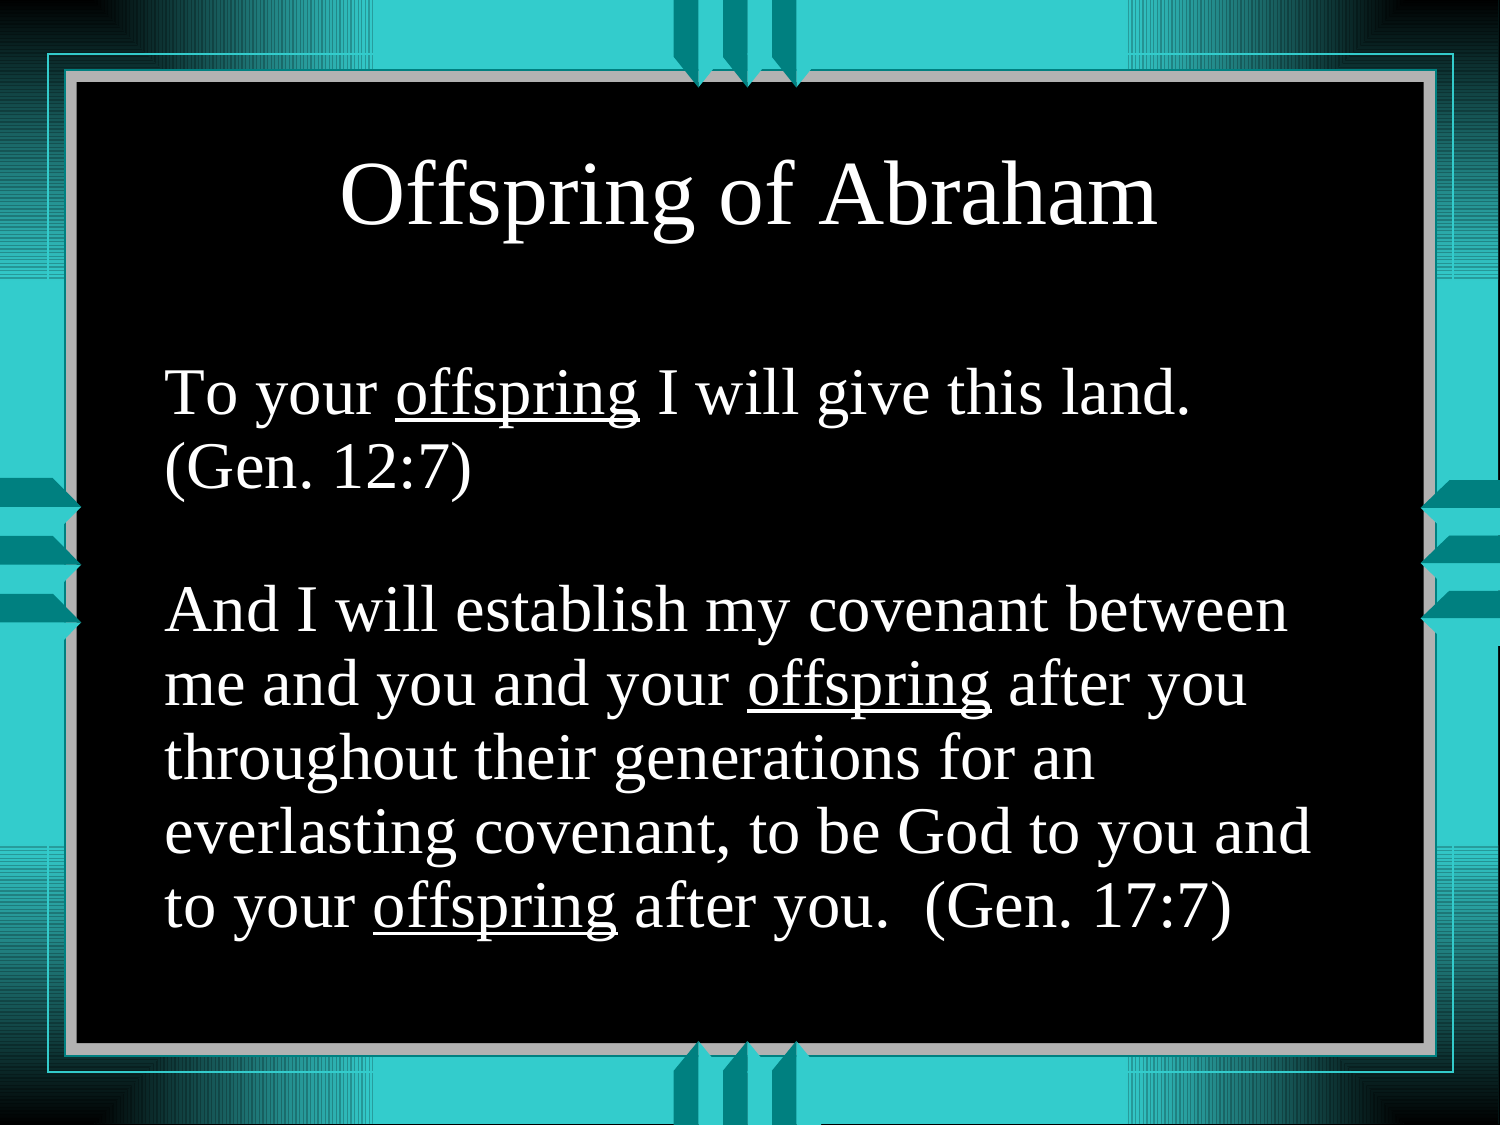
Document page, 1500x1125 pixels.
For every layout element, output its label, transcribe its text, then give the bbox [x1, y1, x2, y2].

title Offspring of Abraham [112, 107, 1388, 281]
text_box To your offspring I will give this land. (Gen. 12:7) [150, 347, 1351, 511]
text_box And I will establish my covenant between me and you and your offspring after you throughout their generations for an everlasting covenant, to be God to you and to your offspring after you. (Gen. 17:7) [150, 564, 1351, 950]
